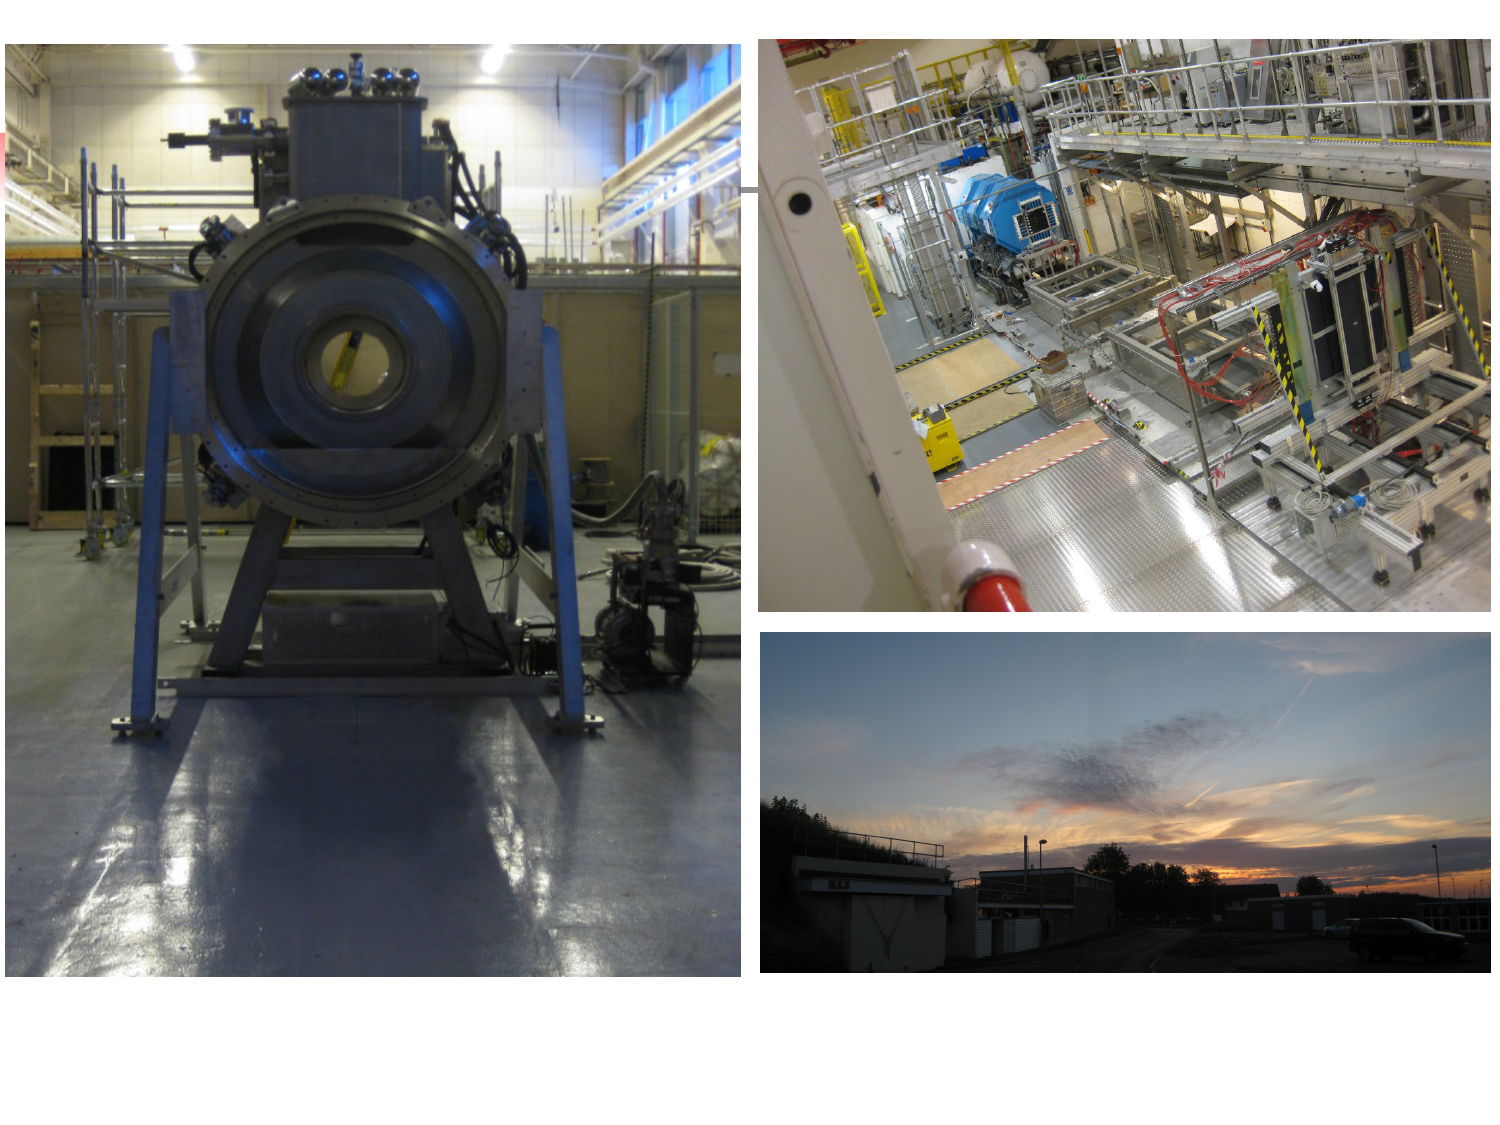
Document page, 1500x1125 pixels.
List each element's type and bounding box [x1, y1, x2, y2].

picture [5, 44, 741, 977]
picture [758, 39, 1491, 612]
picture [760, 632, 1491, 973]
